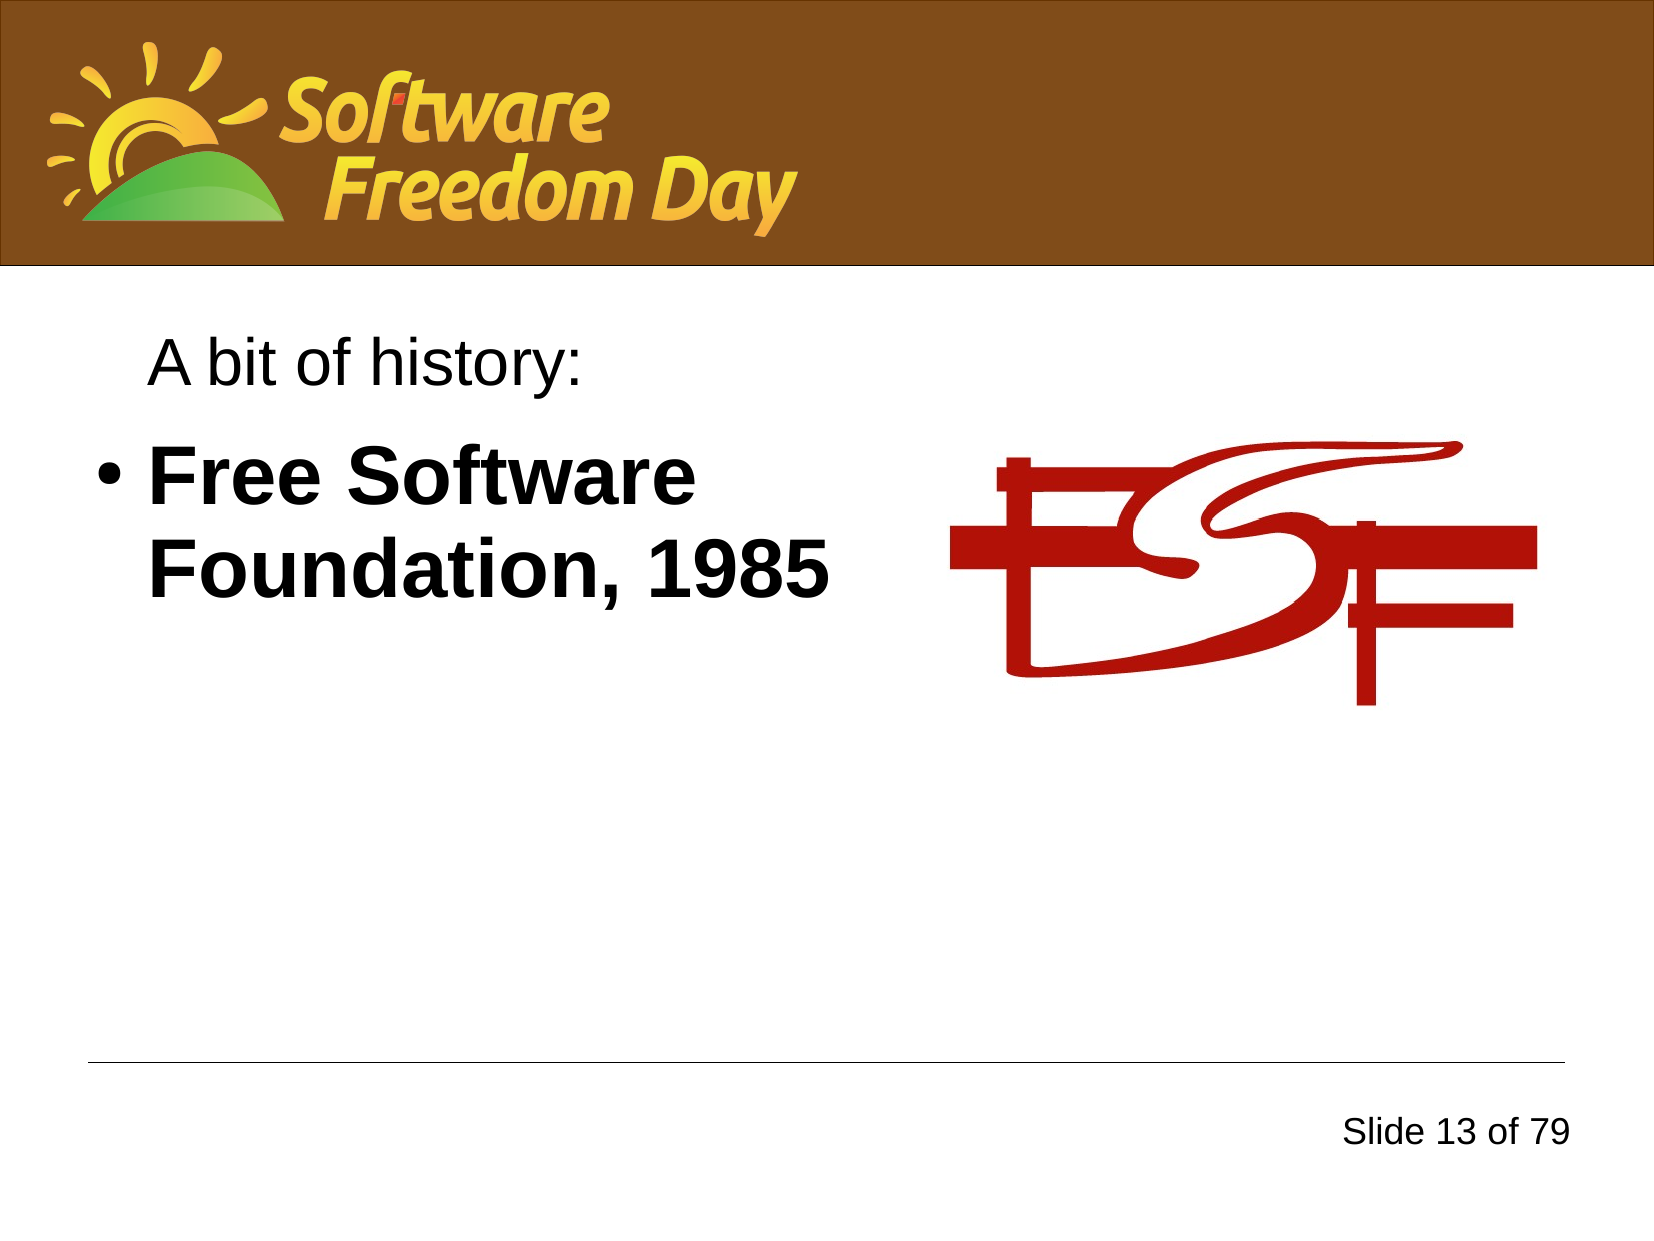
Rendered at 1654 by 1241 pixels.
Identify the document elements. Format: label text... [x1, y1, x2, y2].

picture [47, 42, 798, 237]
list A bit of history: Free Software Foundation, 1985 [76, 324, 945, 1045]
picture [915, 354, 1571, 768]
